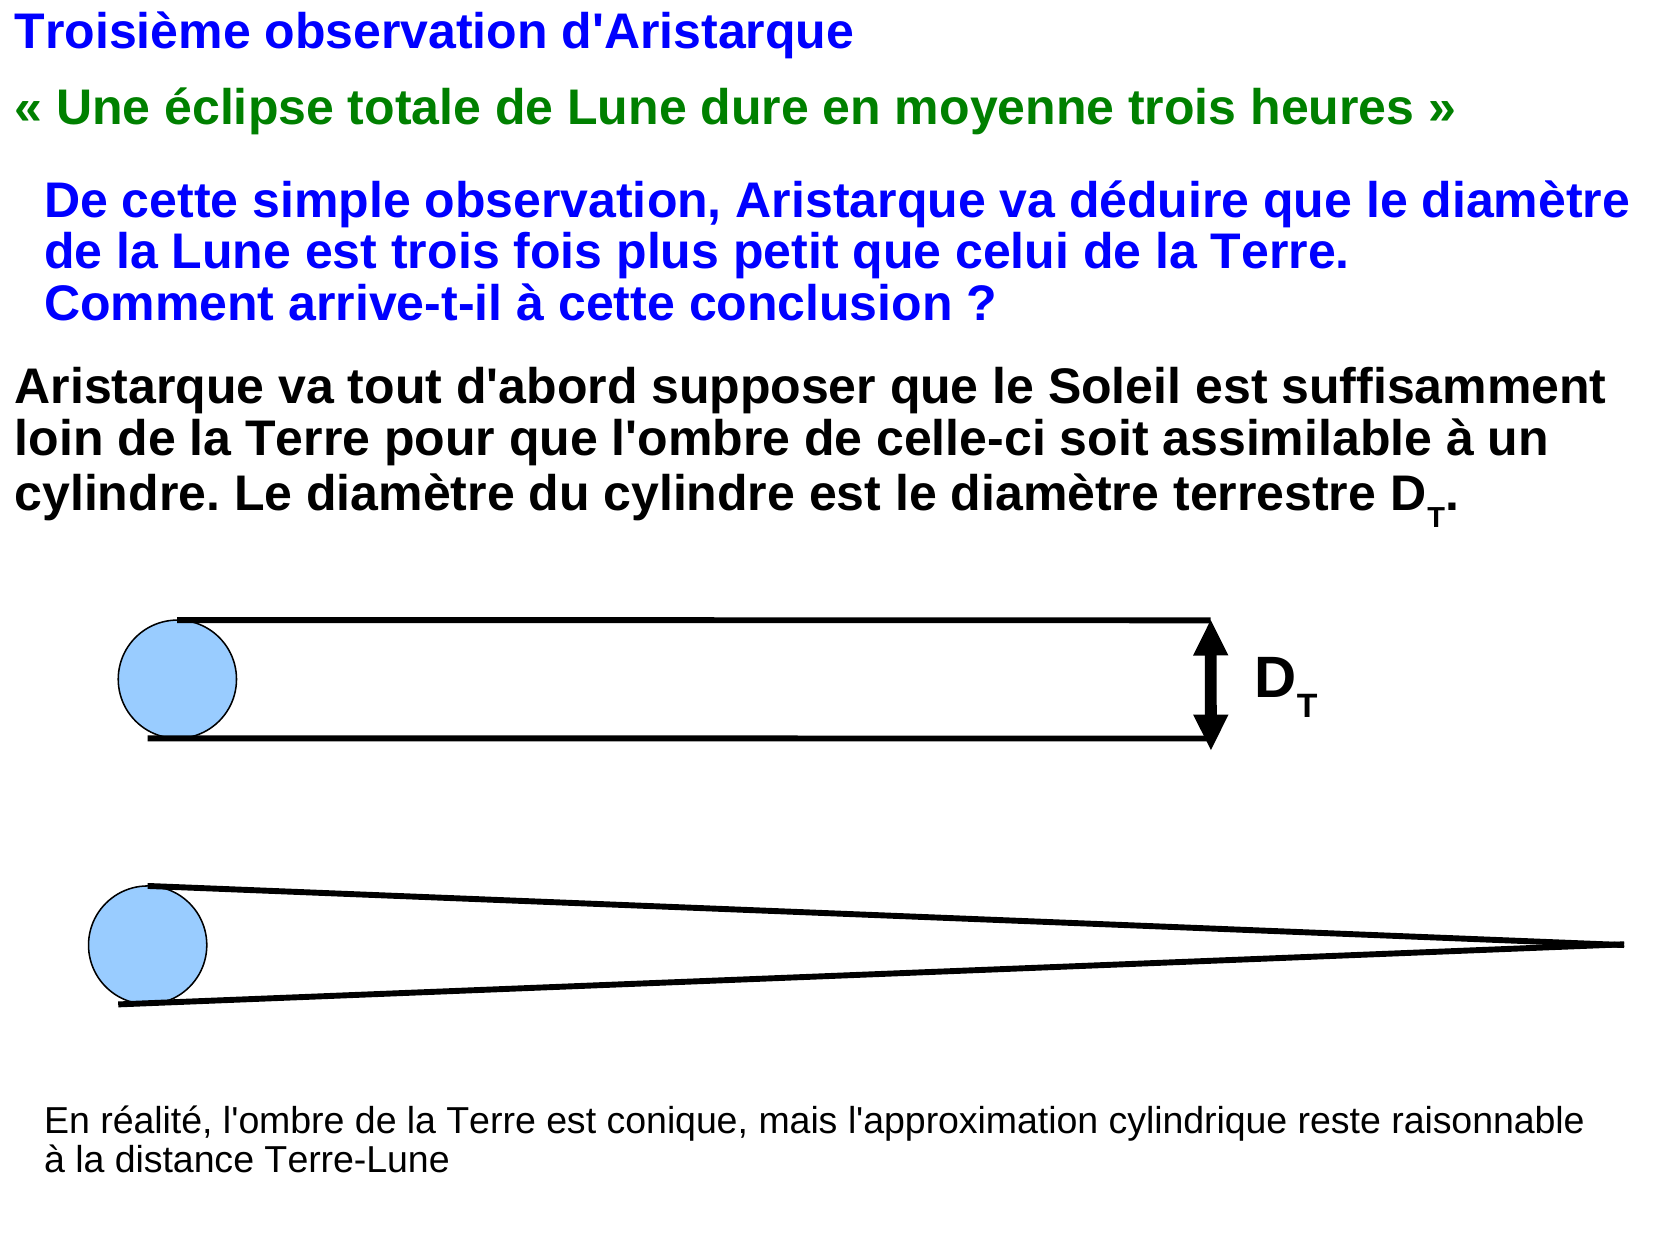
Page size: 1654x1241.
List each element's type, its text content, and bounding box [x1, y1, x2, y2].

text_box Troisième observation d'Aristarque [0, 0, 1506, 72]
text_box Aristarque va tout d'abord supposer que le Soleil est suffisamment loin de la Terre pour que l'ombre de celle-ci soit assimilable à un cylindre. Le diamètre du cylindre est le diamètre terrestre DT. [0, 354, 1654, 557]
text_box DT [1240, 637, 1447, 739]
text_box [118, 620, 237, 735]
text_box De cette simple observation, Aristarque va déduire que le diamètre de la Lune est trois fois plus petit que celui de la Terre. Comment arrive-t-il à cette conclusion ? [29, 168, 1654, 354]
text_box En réalité, l'ombre de la Terre est conique, mais l'approximation cylindrique reste raisonnable à la distance Terre-Lune [29, 1094, 1624, 1194]
text_box « Une éclipse totale de Lune dure en moyenne trois heures » [0, 75, 1595, 148]
text_box [88, 885, 207, 1001]
